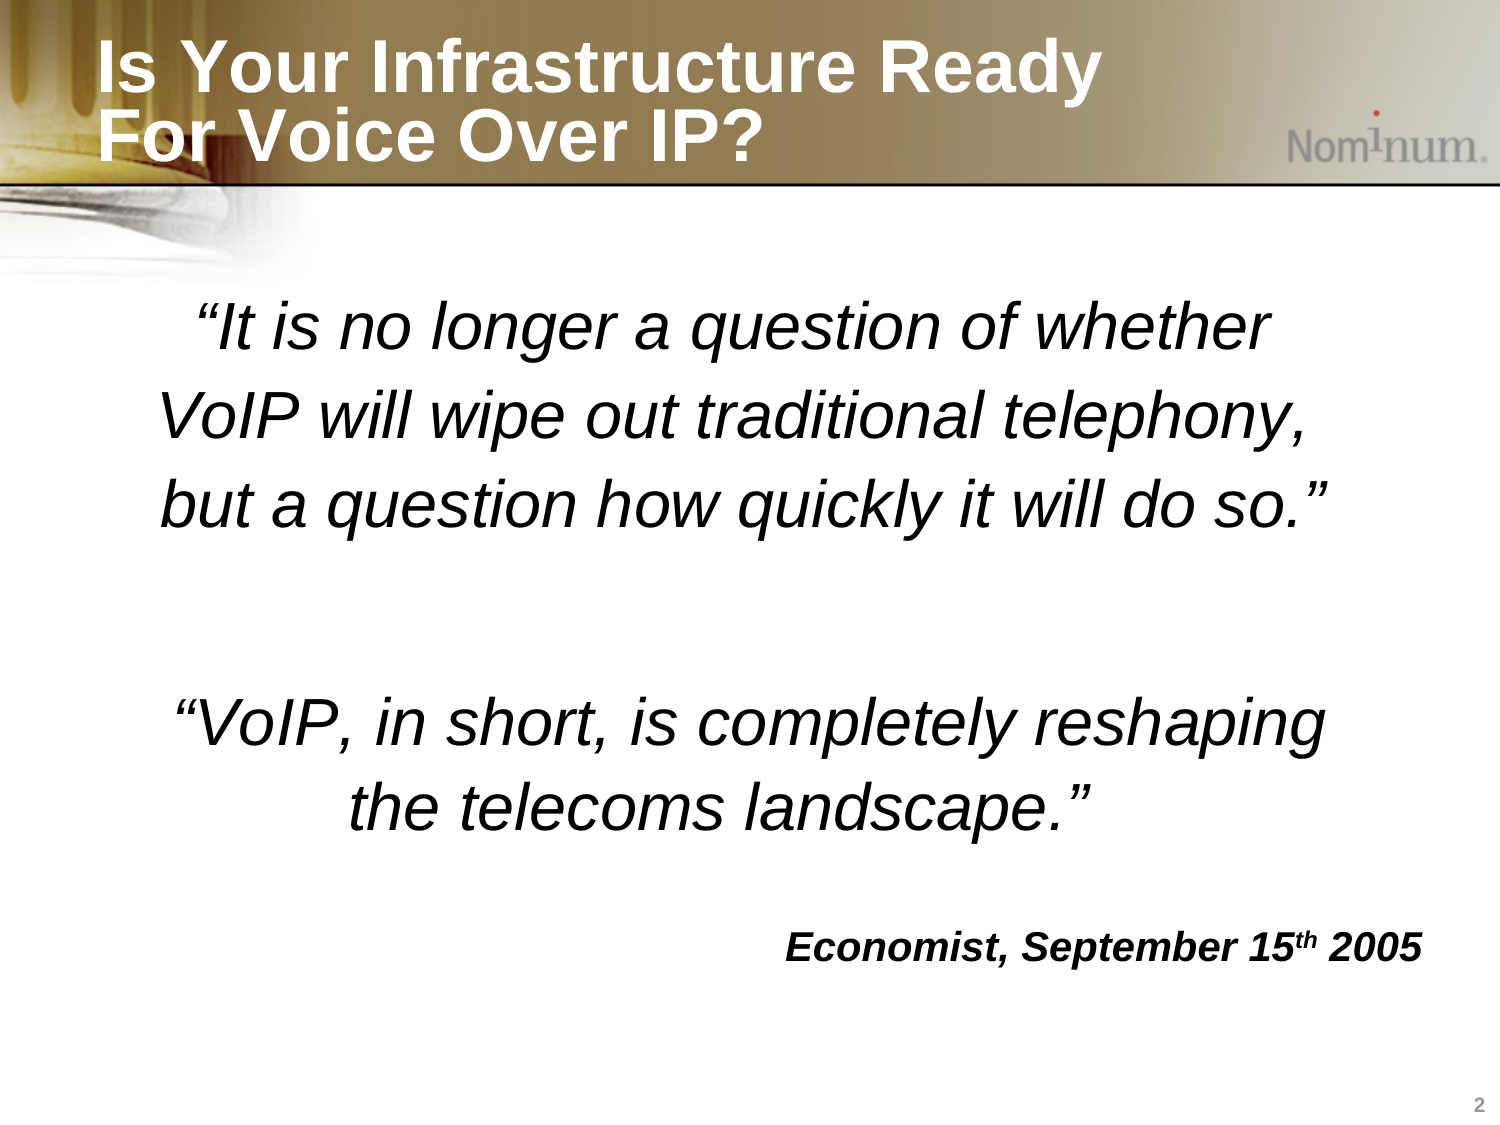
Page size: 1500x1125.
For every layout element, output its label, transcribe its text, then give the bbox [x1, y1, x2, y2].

title Is Your Infrastructure Ready For Voice Over IP? [81, 18, 1210, 191]
text_box Economist, September 15th 2005 [657, 909, 1494, 981]
picture [0, 0, 1500, 1125]
text_box but a question how quickly it will do so.” [143, 477, 1345, 546]
text_box “It is no longer a question of whether [177, 281, 1290, 370]
text_box the telecoms landscape.” [332, 762, 1106, 853]
text_box “VoIP, in short, is completely reshaping [155, 677, 1345, 768]
text_box VoIP will wipe out traditional telephony, [139, 370, 1328, 461]
